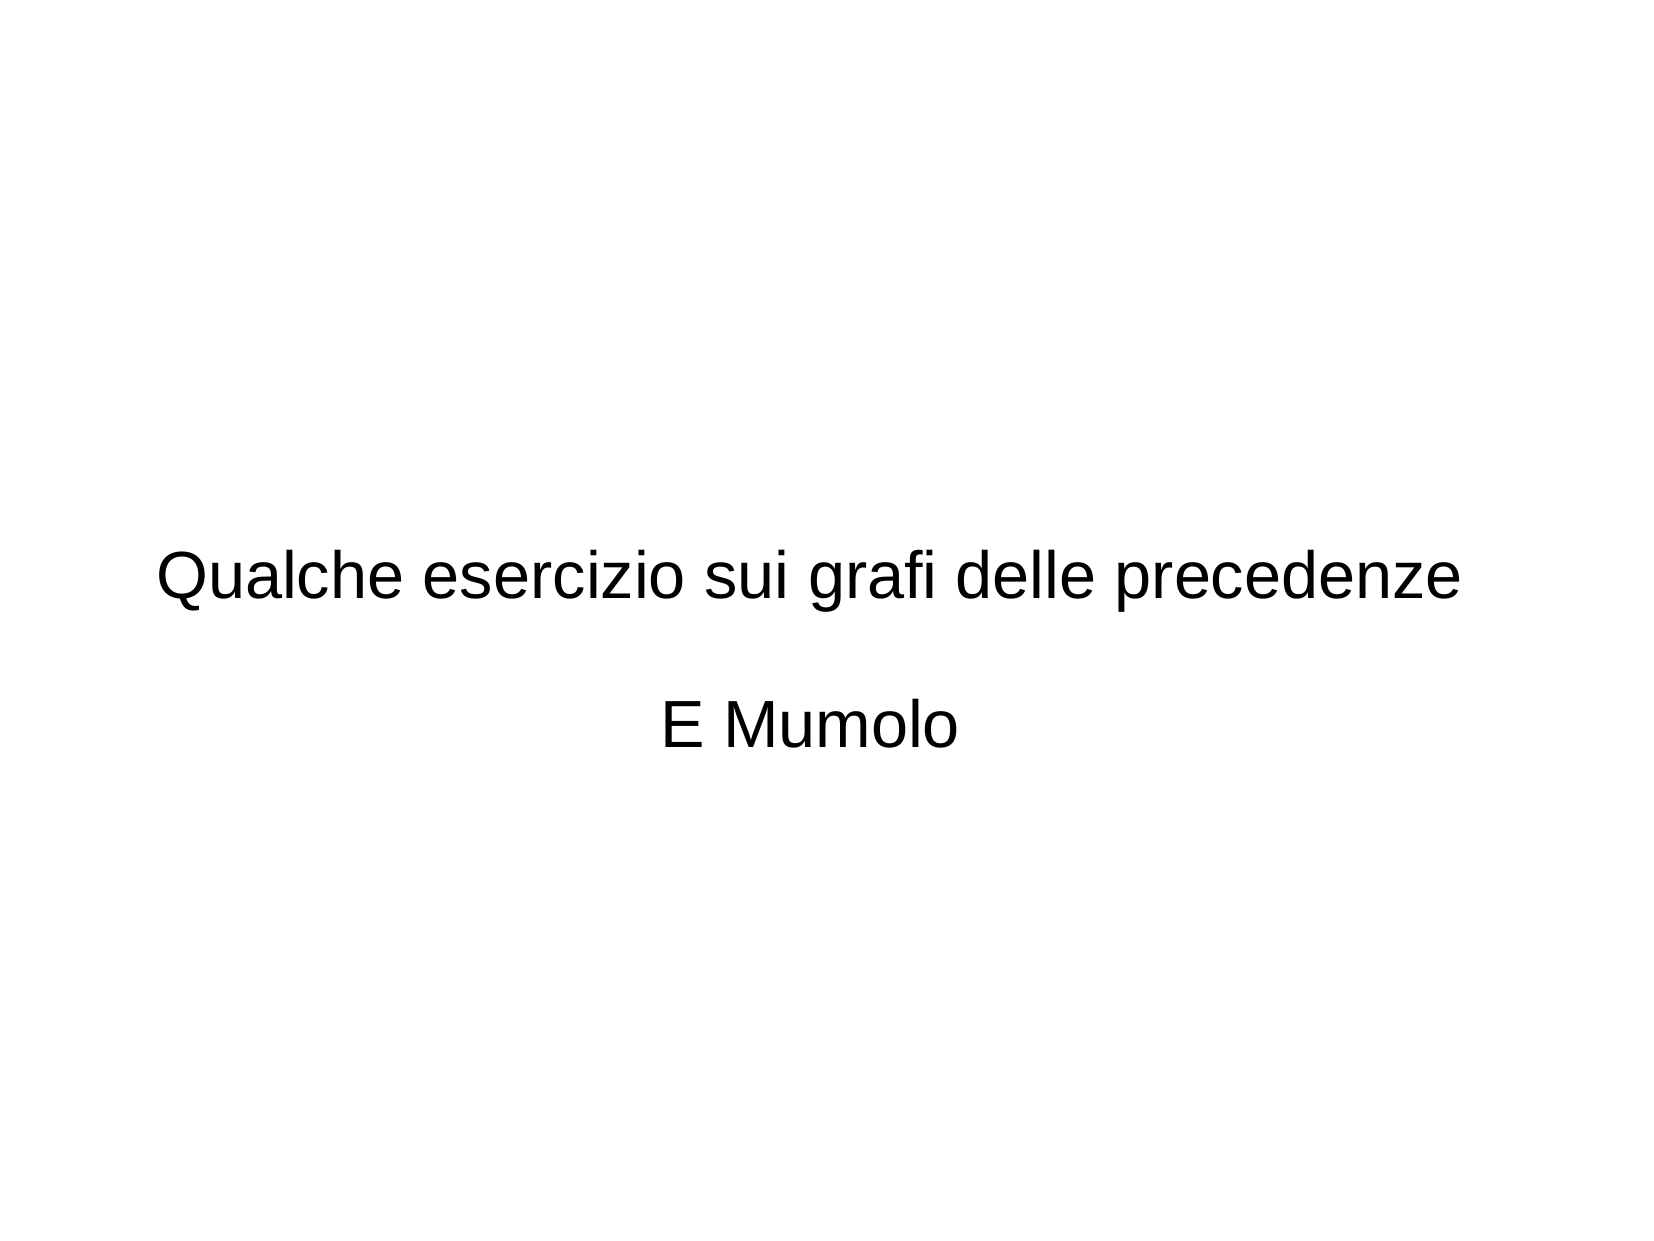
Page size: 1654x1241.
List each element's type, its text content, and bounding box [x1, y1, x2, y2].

subtitle Qualche esercizio sui grafi delle precedenze E Mumolo [82, 290, 1538, 1010]
